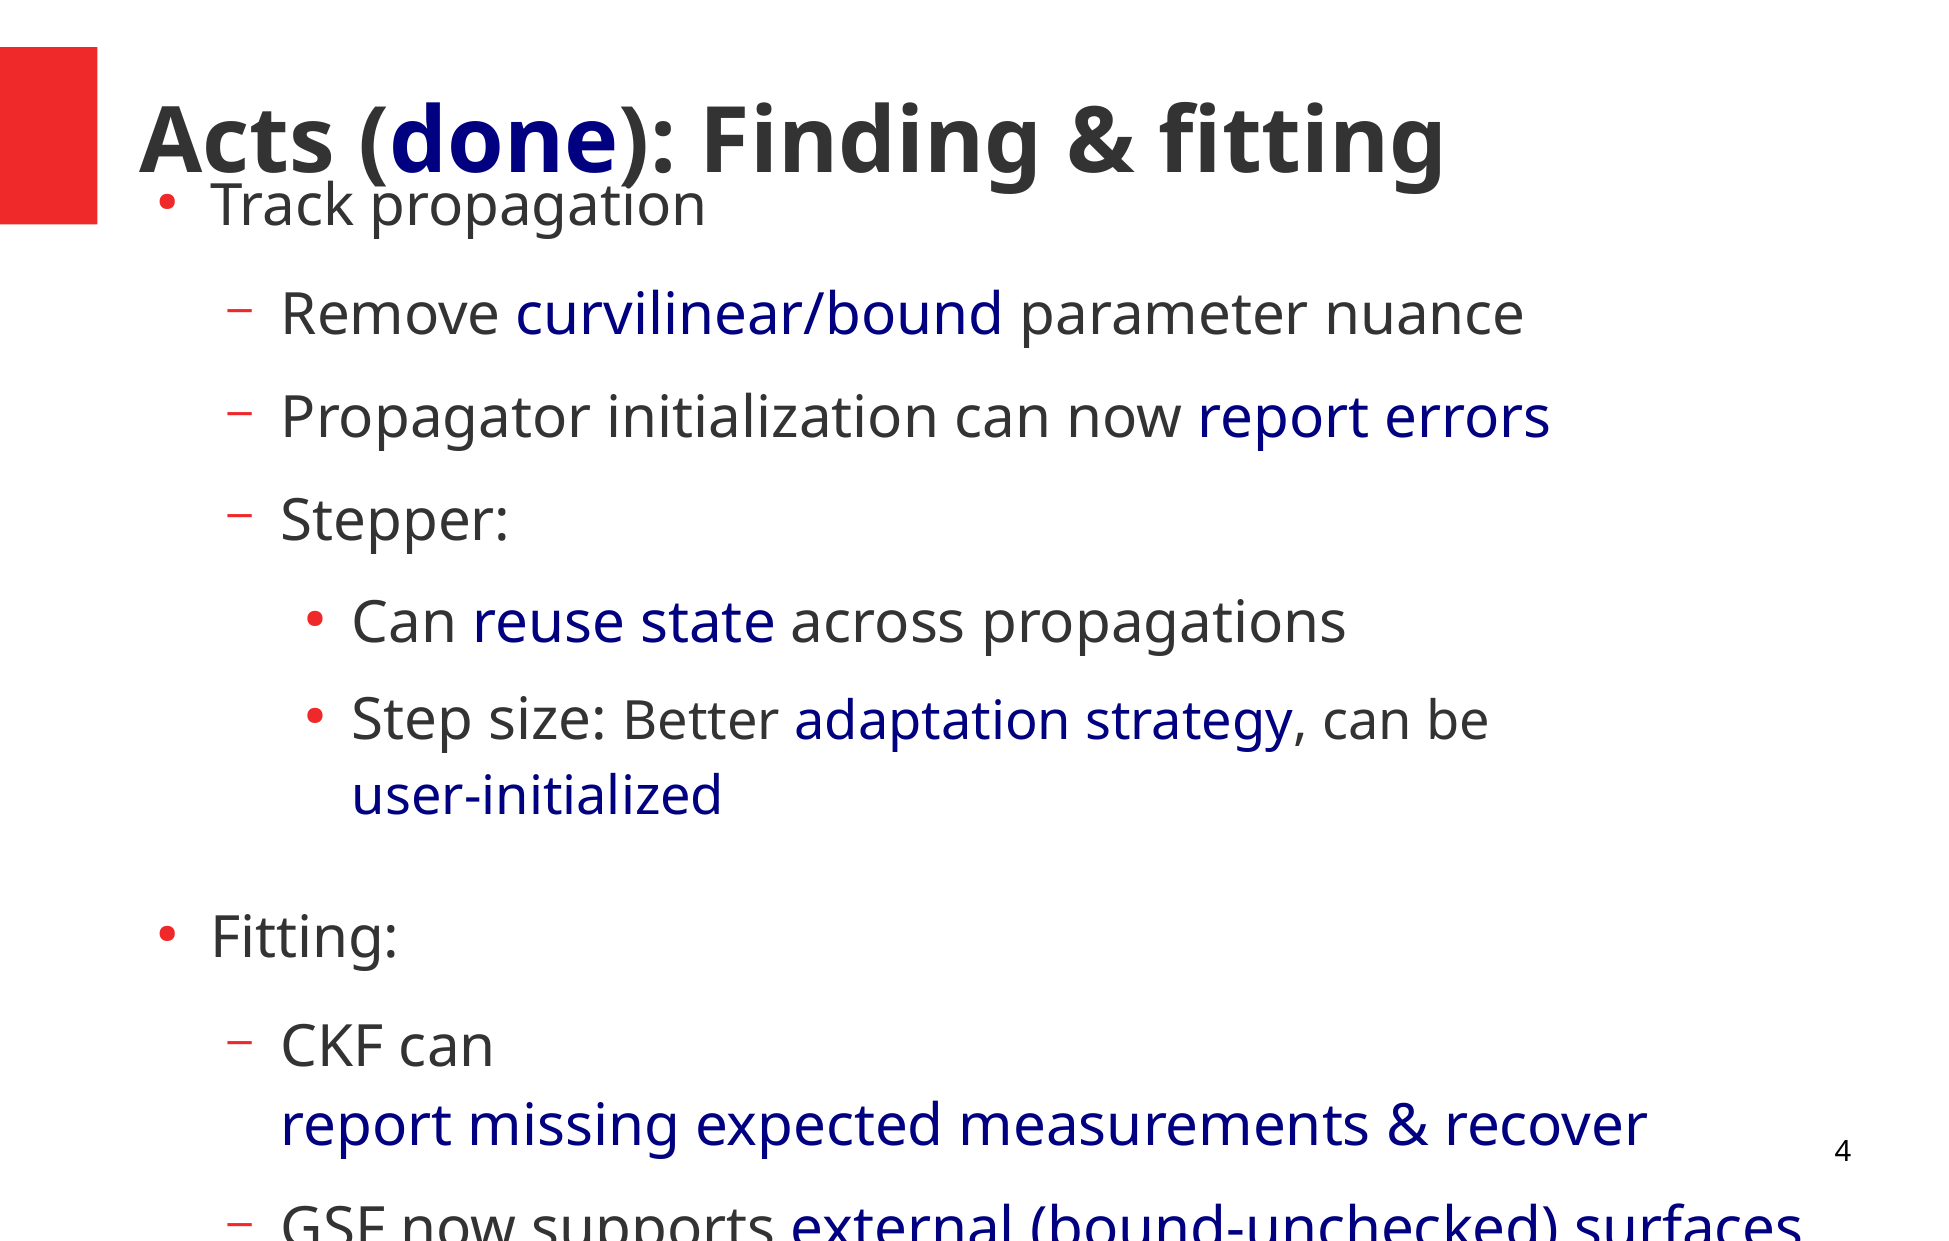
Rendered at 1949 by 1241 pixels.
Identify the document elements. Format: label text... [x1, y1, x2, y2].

title Acts (done): Finding & fitting [139, 49, 1852, 225]
list Track propagation Remove curvilinear/bound parameter nuance Propagator initialization can now report errors Stepper: Can reuse state across propagations Step size: Better adaptation strategy, can be user-initialized Fitting: CKF can report missing expected measurements & recover GSF now supports external (bound-unchecked) surfaces [139, 224, 1810, 1205]
